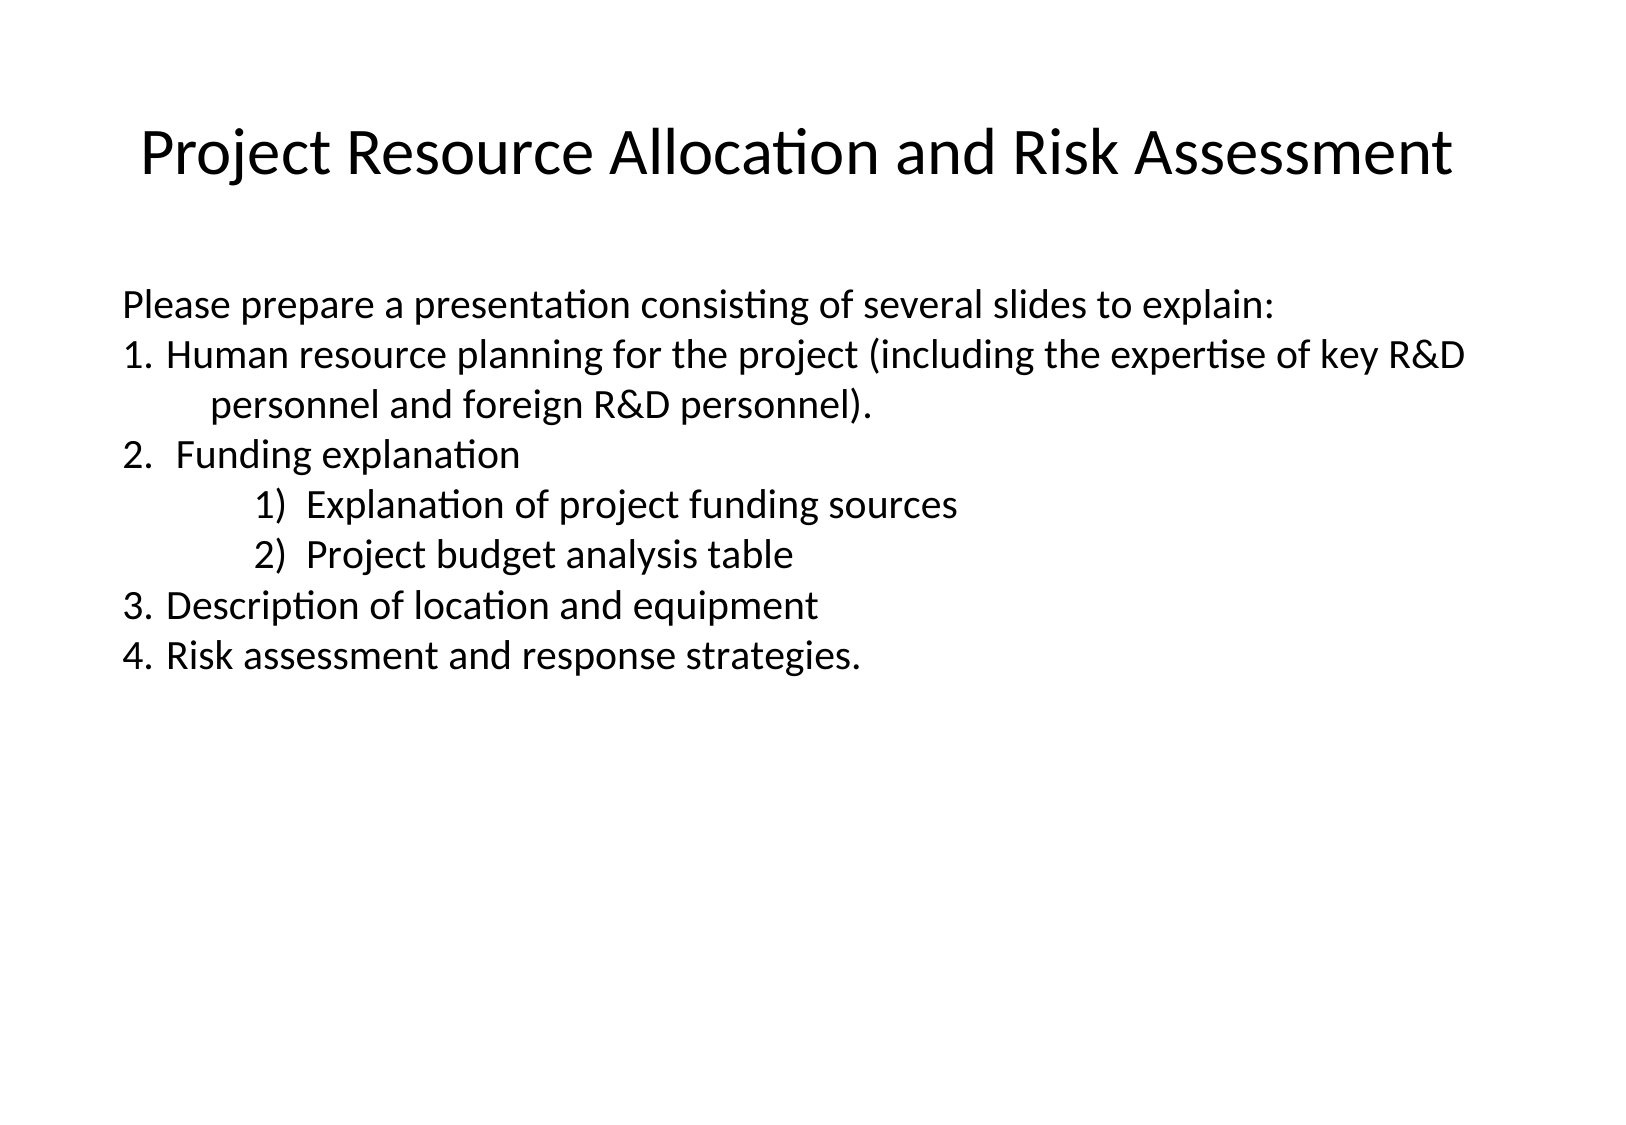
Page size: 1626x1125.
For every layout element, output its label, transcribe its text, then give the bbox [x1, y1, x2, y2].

text_box Please prepare a presentation consisting of several slides to explain: Human resource planning for the project (including the expertise of key R&D personnel and foreign R&D personnel). Funding explanation Explanation of project funding sources Project budget analysis table Description of location and equipment Risk assessment and response strategies. [107, 269, 1483, 1049]
text_box Project Resource Allocation and Risk Assessment [125, 99, 1501, 194]
